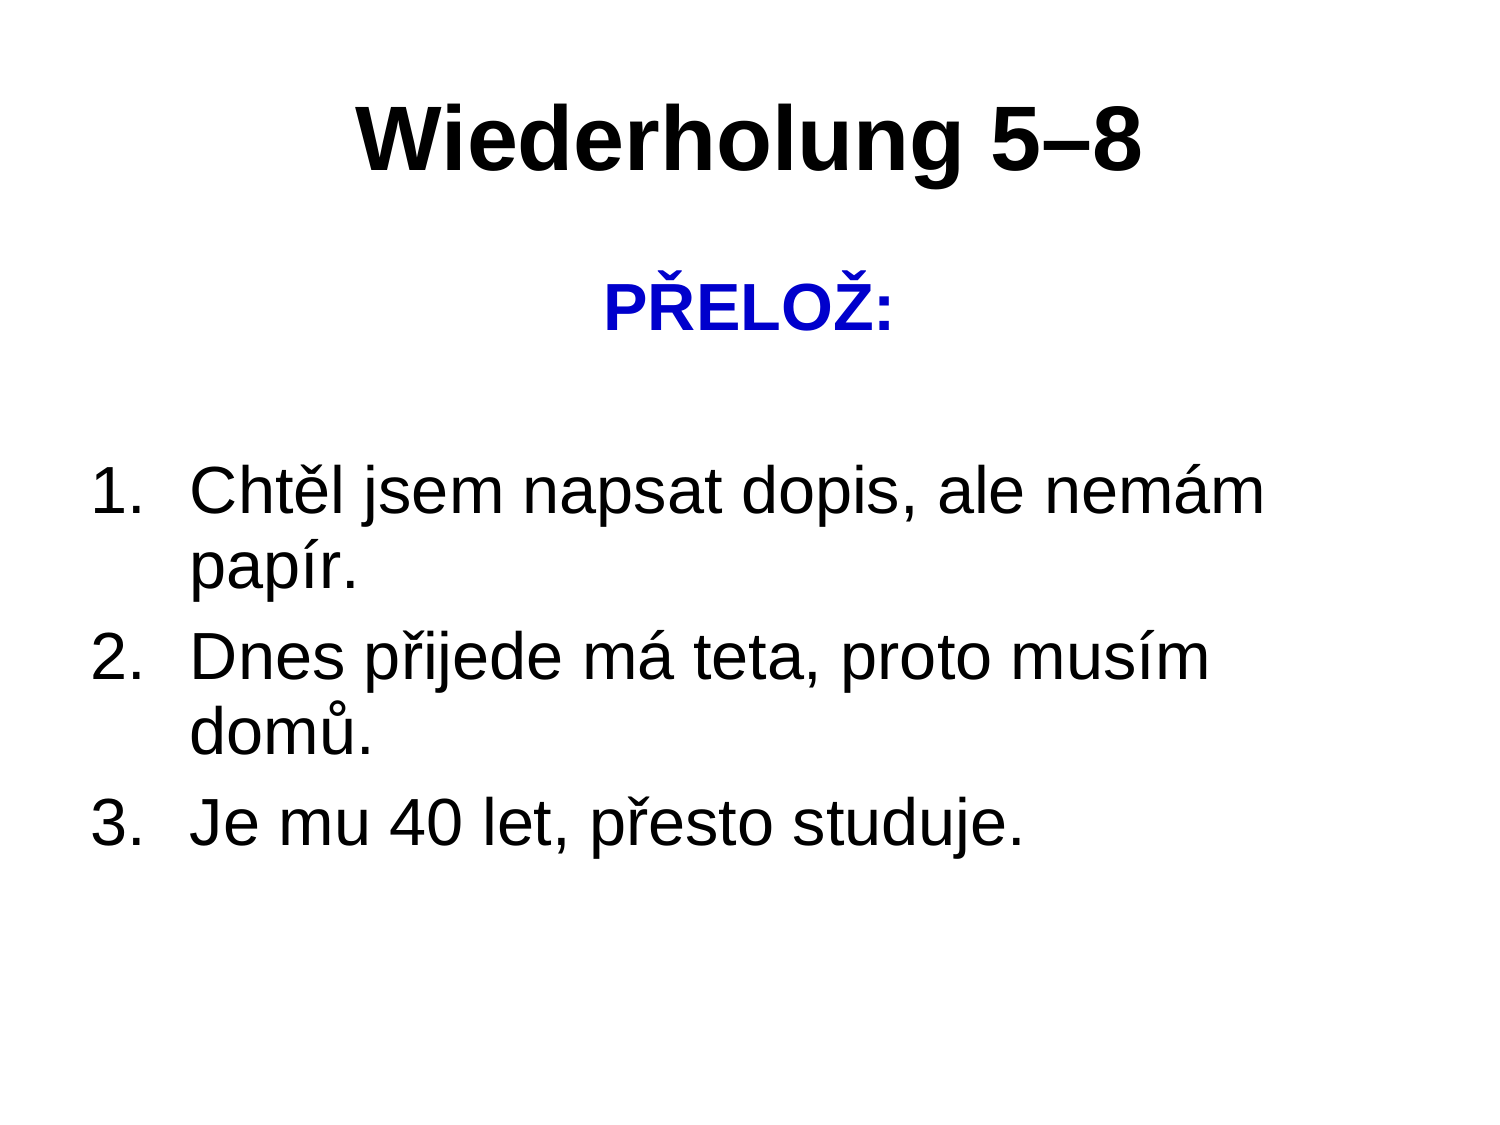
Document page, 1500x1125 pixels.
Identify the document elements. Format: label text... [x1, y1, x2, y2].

title Wiederholung 5–8 [75, 45, 1426, 233]
list PŘELOŽ: Chtěl jsem napsat dopis, ale nemám papír. Dnes přijede má teta, proto musím domů. Je mu 40 let, přesto studuje. [75, 262, 1426, 1006]
